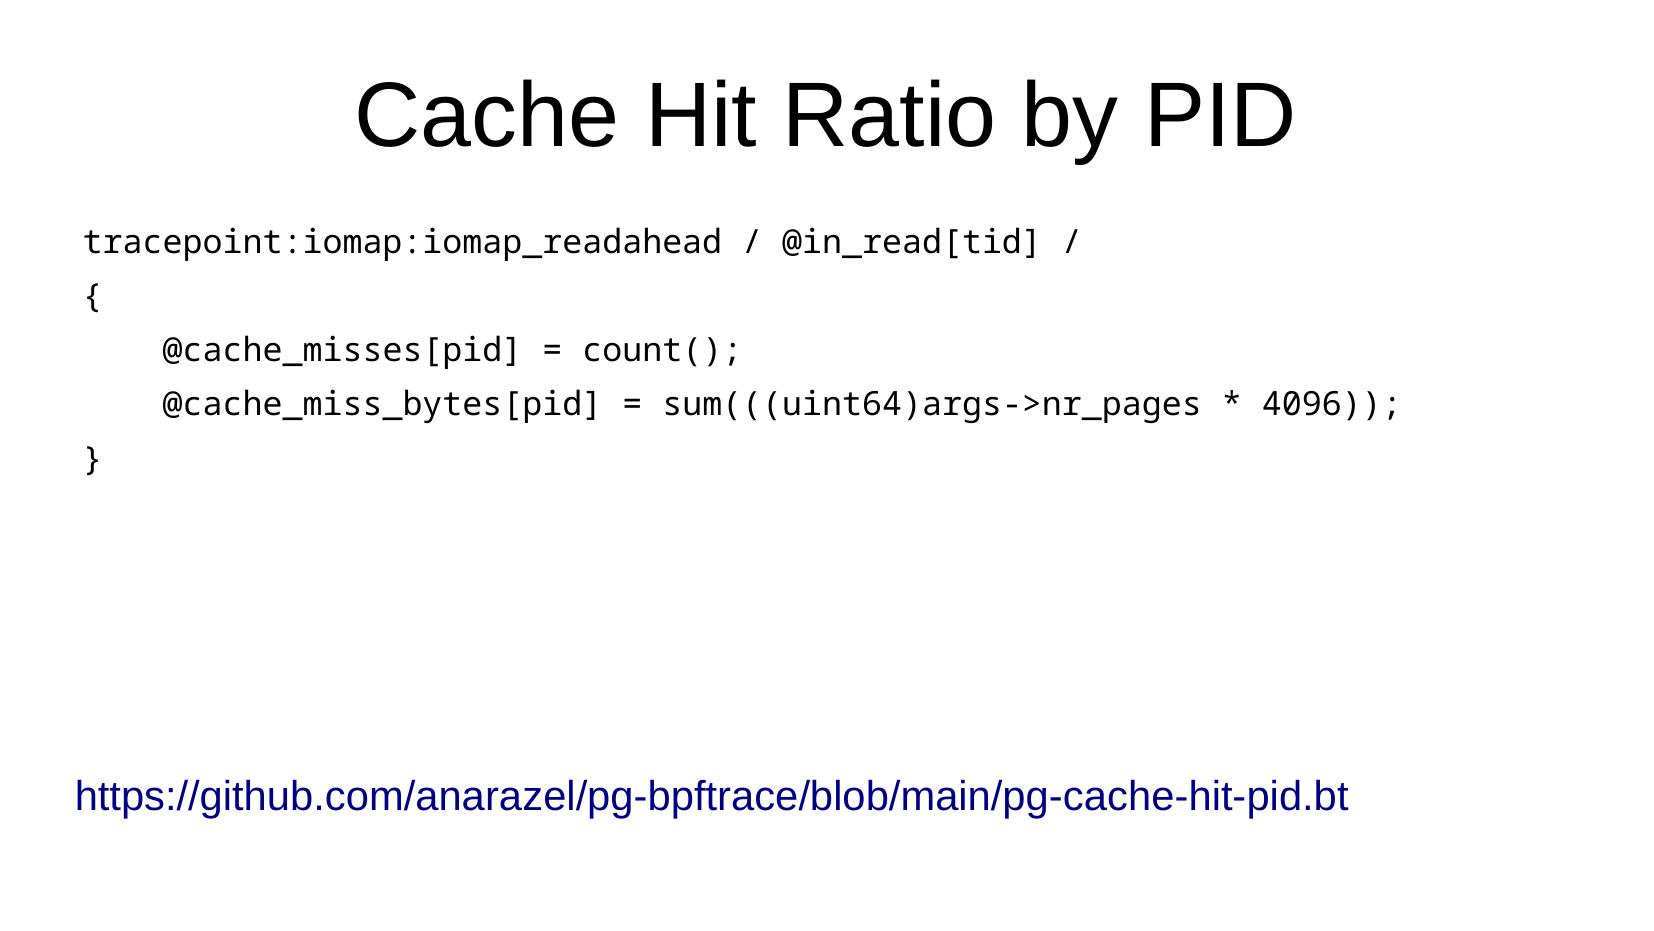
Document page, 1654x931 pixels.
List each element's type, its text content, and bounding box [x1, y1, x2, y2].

text_box https://github.com/anarazel/pg-bpftrace/blob/main/pg-cache-hit-pid.bt [60, 765, 1591, 827]
list tracepoint:iomap:iomap_readahead / @in_read[tid] / { @cache_misses[pid] = count(); @cache_miss_bytes[pid] = sum(((uint64)args->nr_pages * 4096)); } [82, 217, 1571, 758]
title Cache Hit Ratio by PID [82, 37, 1571, 193]
